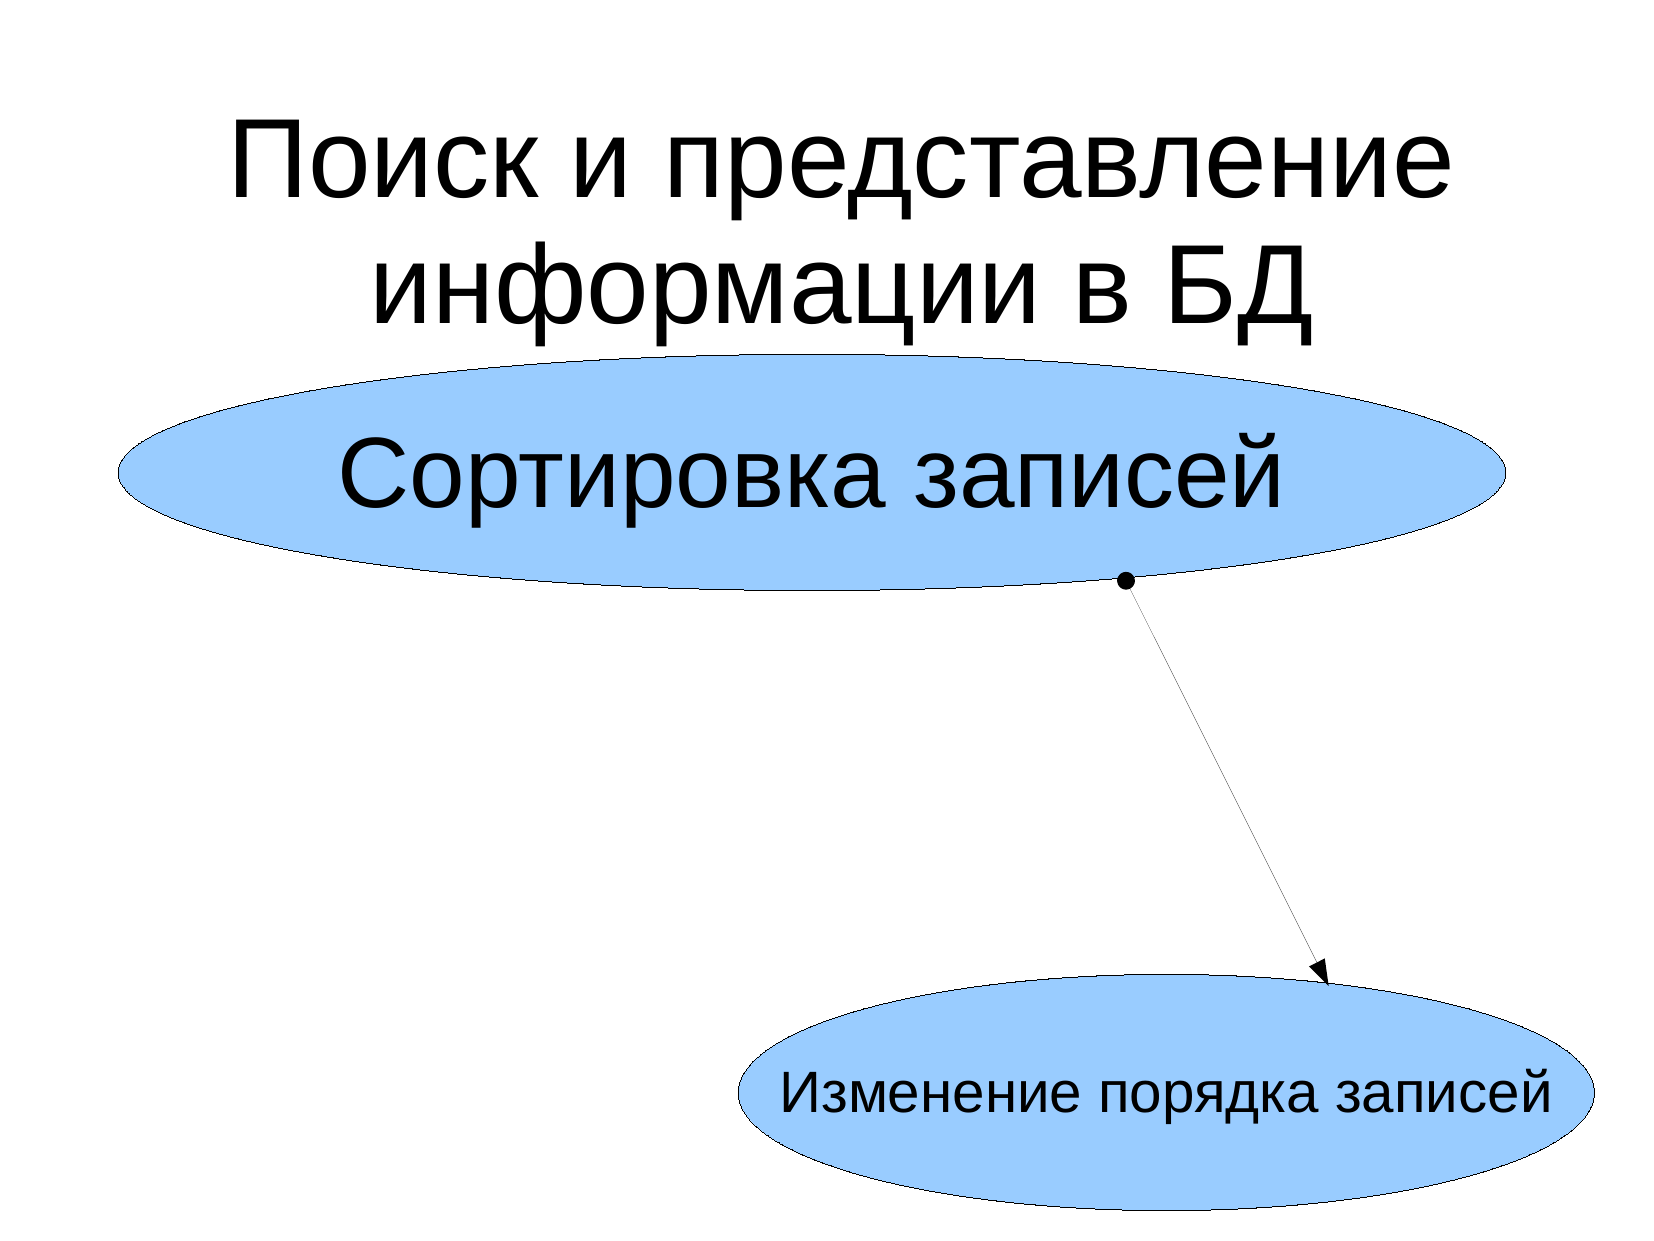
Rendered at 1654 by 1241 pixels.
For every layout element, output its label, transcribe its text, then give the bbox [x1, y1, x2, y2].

text_box Поиск и представление информации в БД [206, 88, 1477, 355]
text_box Сортировка записей [118, 354, 1506, 591]
text_box Изменение порядка записей [738, 974, 1595, 1211]
